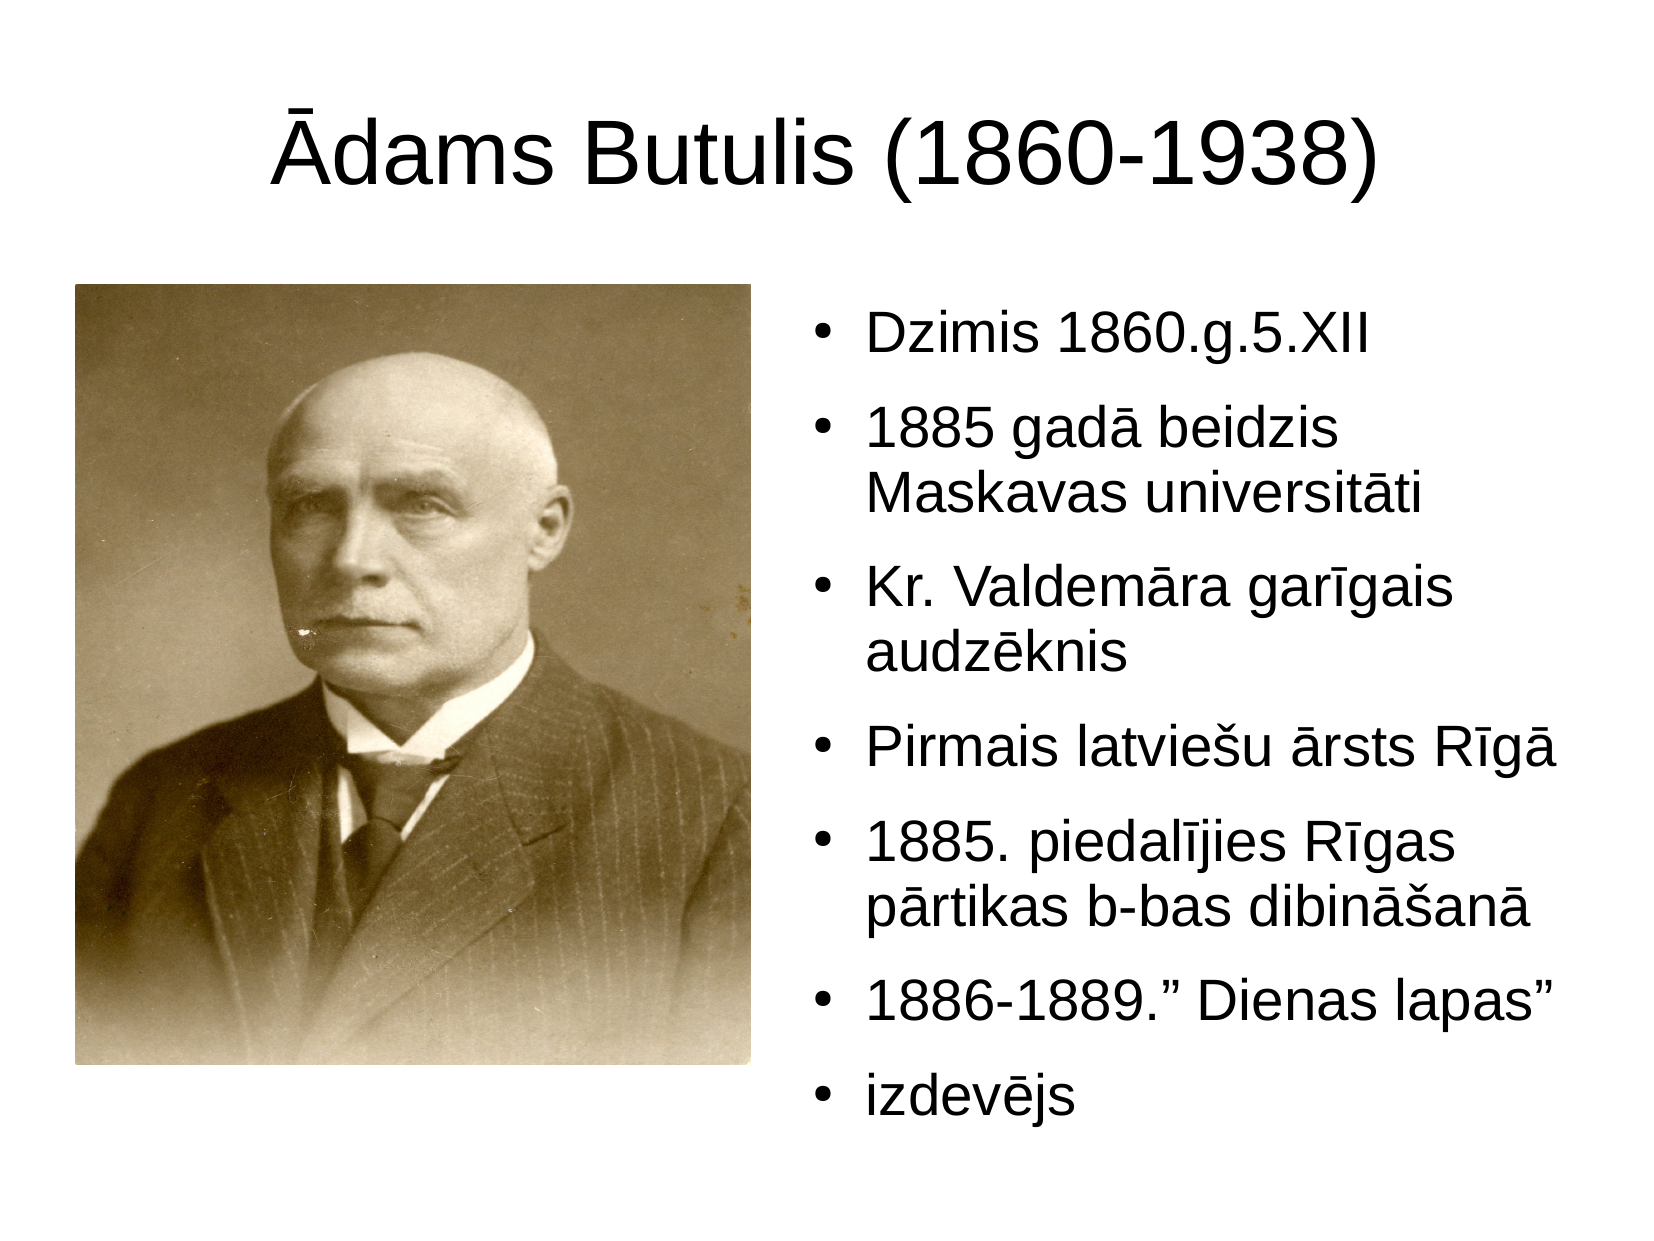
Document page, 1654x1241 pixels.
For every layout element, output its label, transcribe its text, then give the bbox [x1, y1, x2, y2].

picture [75, 284, 751, 1065]
title Ādams Butulis (1860-1938) [82, 49, 1571, 257]
list Dzimis 1860.g.5.XII 1885 gadā beidzis Maskavas universitāti Kr. Valdemāra garīgais audzēknis Pirmais latviešu ārsts Rīgā 1885. piedalījies Rīgas pārtikas b-bas dibināšanā 1886-1889.” Dienas lapas” izdevējs [795, 300, 1572, 1126]
